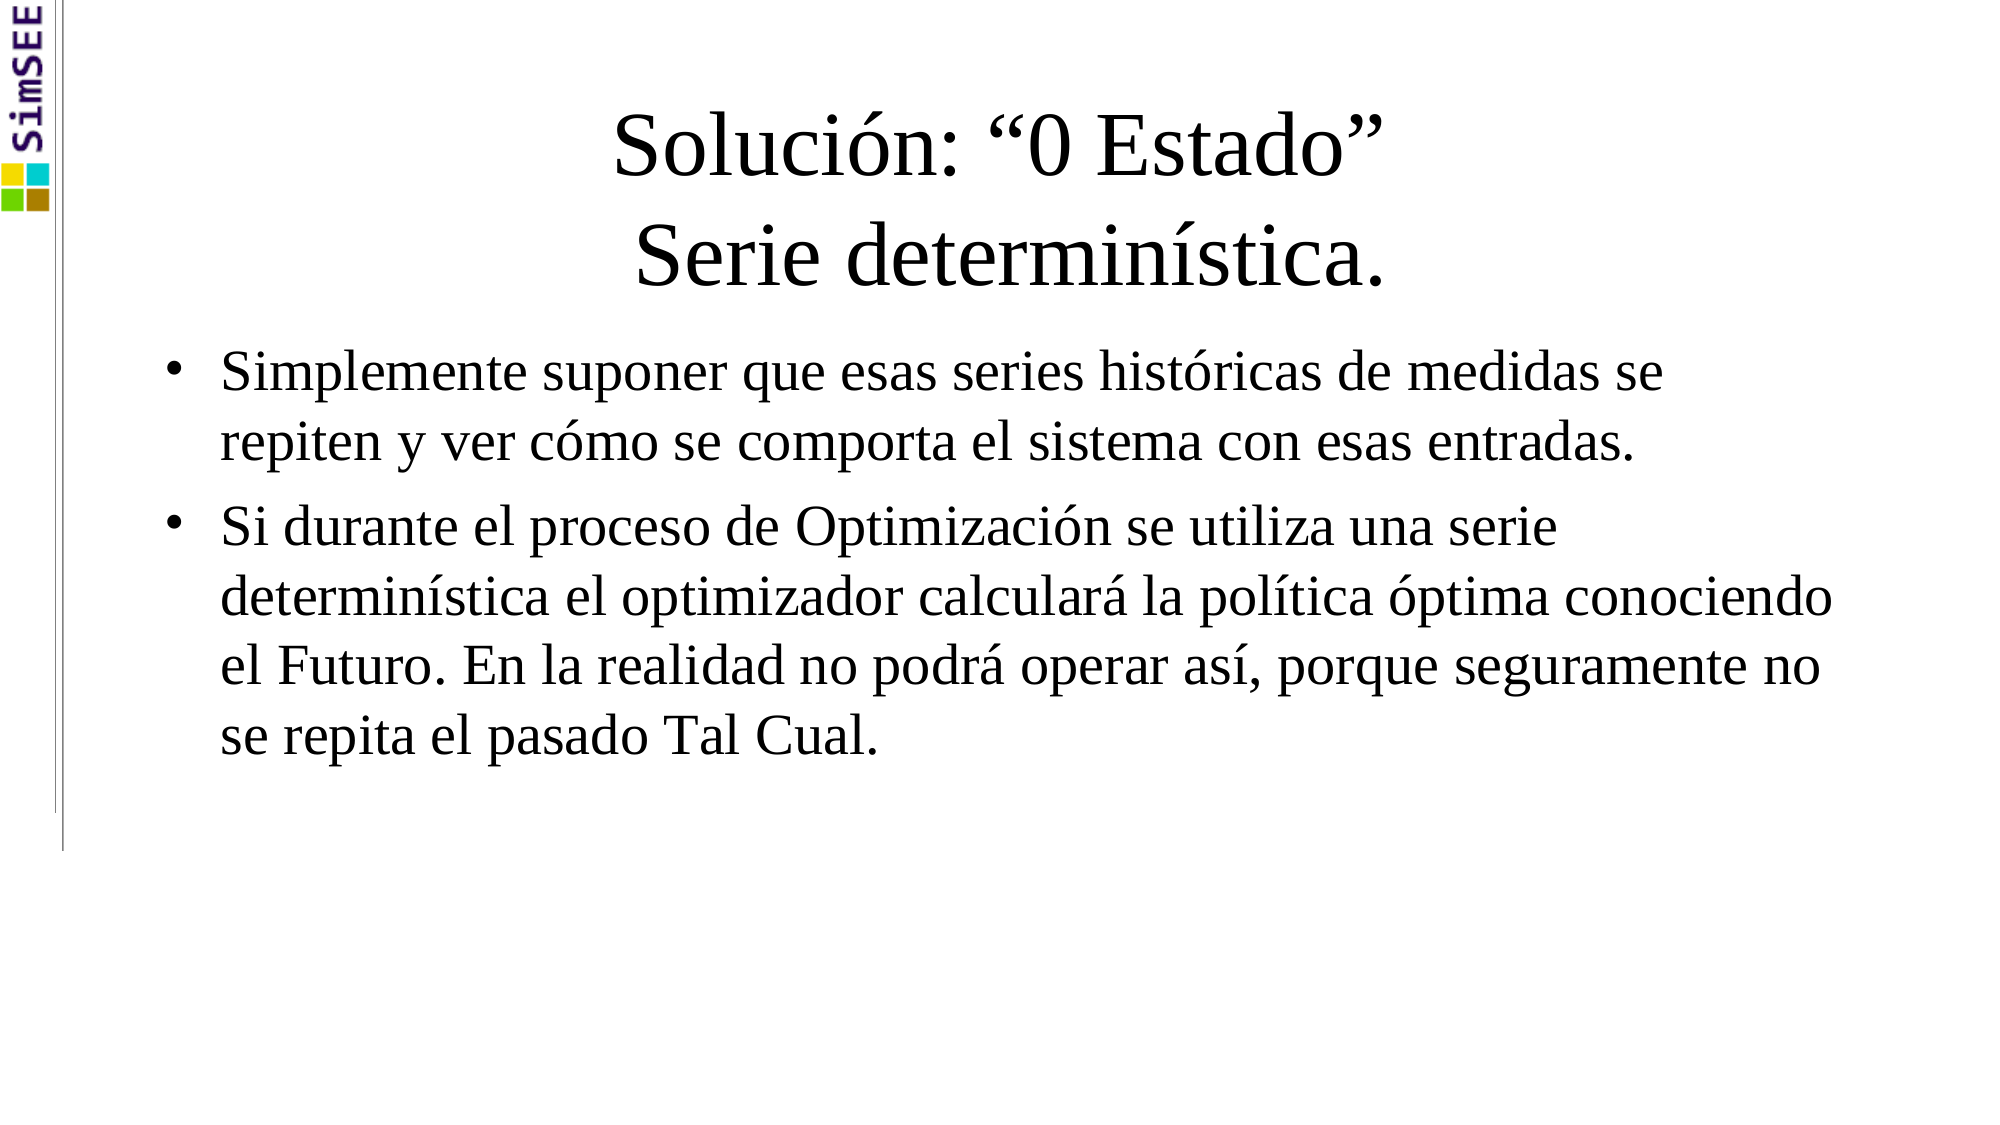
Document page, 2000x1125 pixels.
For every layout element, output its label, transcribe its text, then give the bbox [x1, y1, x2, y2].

title Solución: “0 Estado” Serie determinística. [149, 99, 1850, 288]
list Simplemente suponer que esas series históricas de medidas se repiten y ver cómo se comporta el sistema con esas entradas. Si durante el proceso de Optimización se utiliza una serie determinística el optimizador calculará la política óptima conociendo el Futuro. En la realidad no podrá operar así, porque seguramente no se repita el pasado Tal Cual. [149, 324, 1850, 1000]
picture [0, 5, 52, 154]
picture [0, 162, 51, 213]
